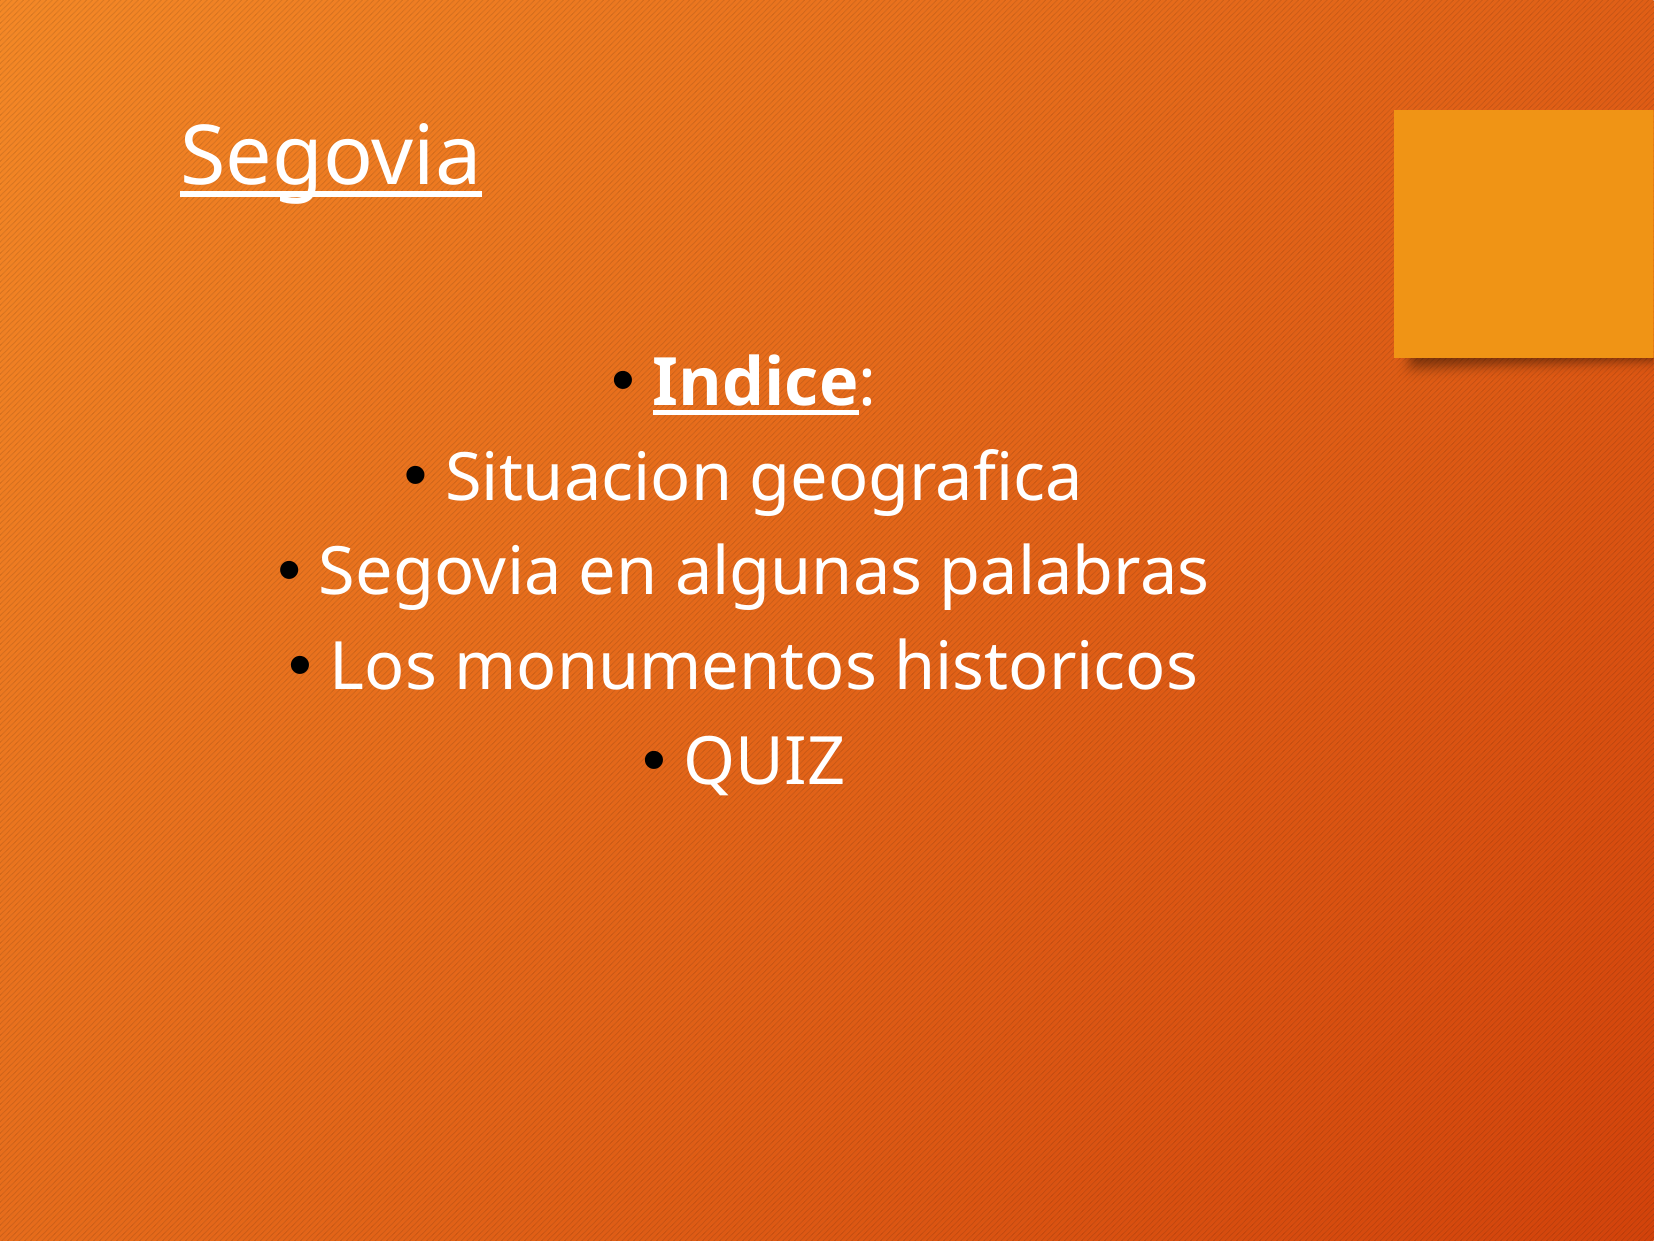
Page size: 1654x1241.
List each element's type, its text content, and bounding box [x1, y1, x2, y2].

title Segovia [165, 54, 1654, 262]
subtitle Indice: Situacion geografica Segovia en algunas palabras Los monumentos historicos QUIZ [0, 261, 1489, 981]
